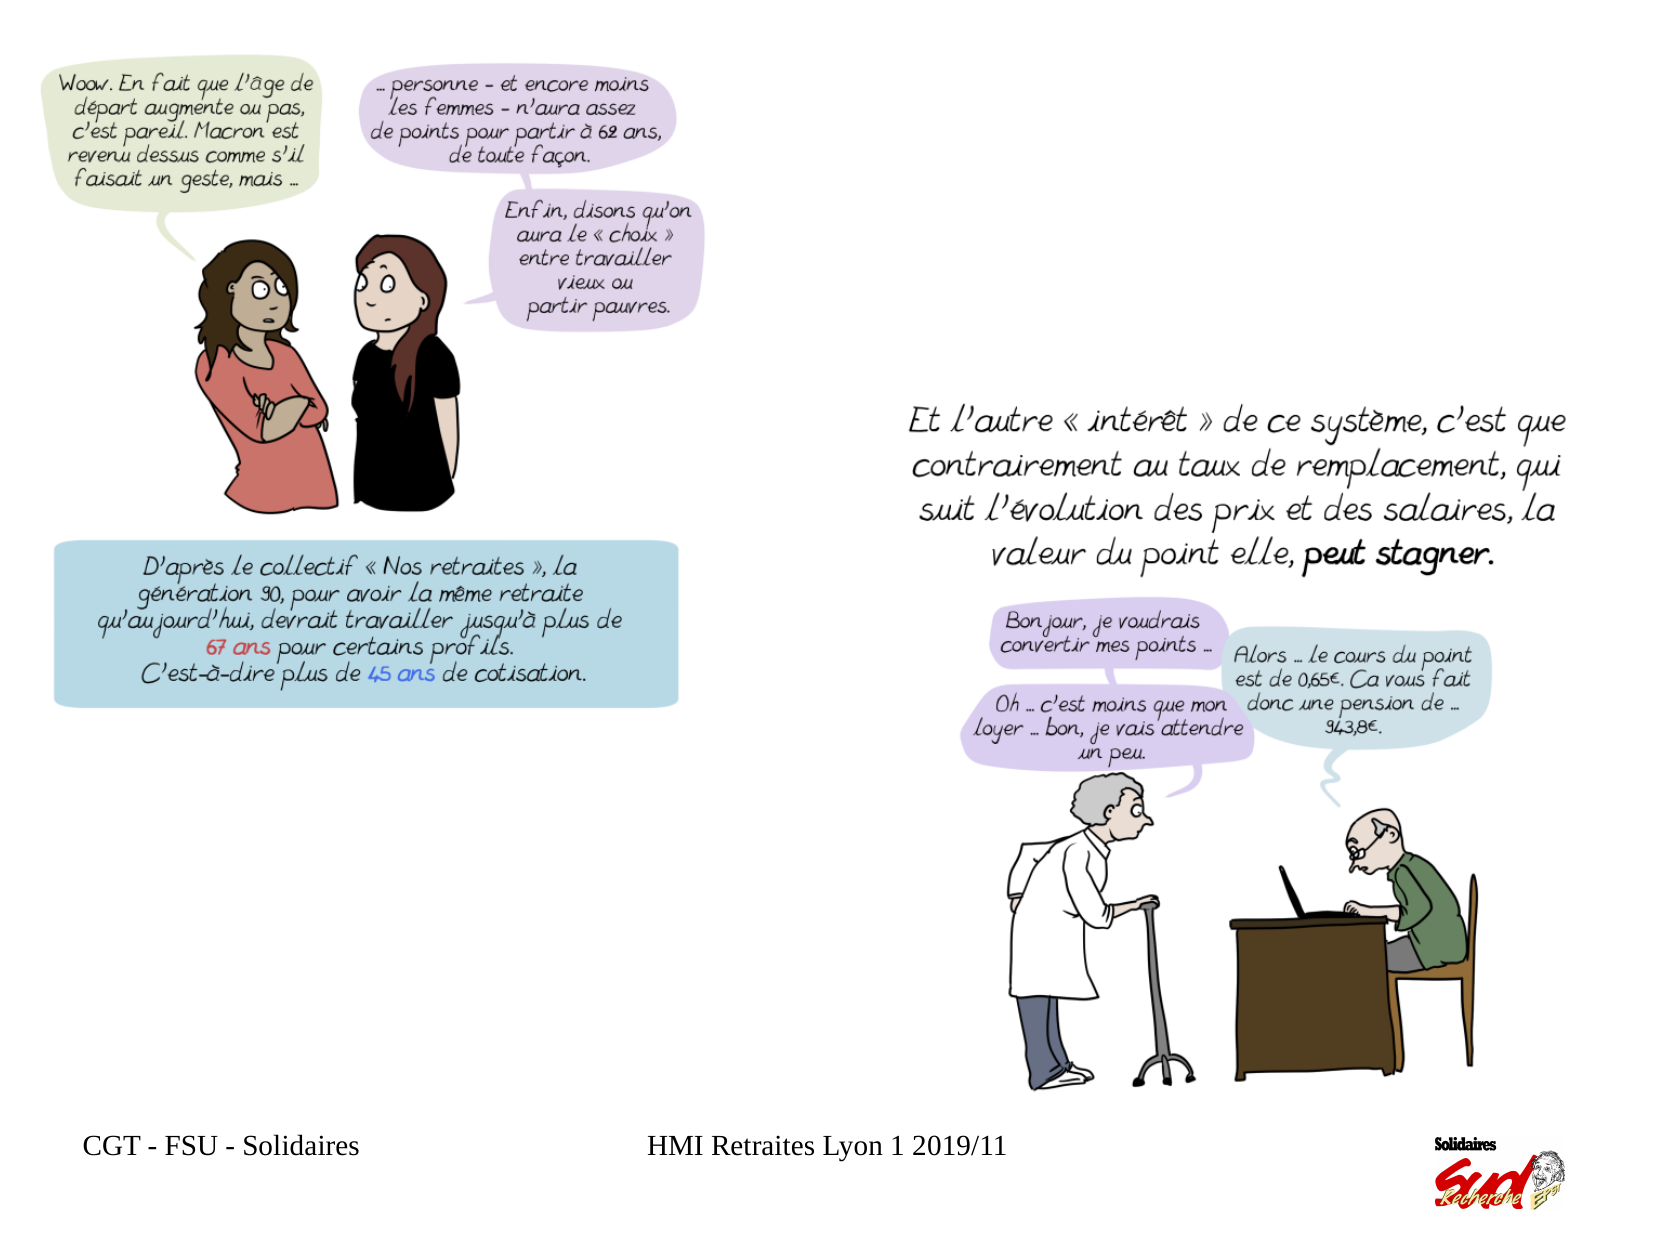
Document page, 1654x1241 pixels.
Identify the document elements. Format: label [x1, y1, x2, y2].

picture [1435, 1137, 1565, 1210]
picture [885, 389, 1595, 1099]
picture [17, 11, 727, 721]
